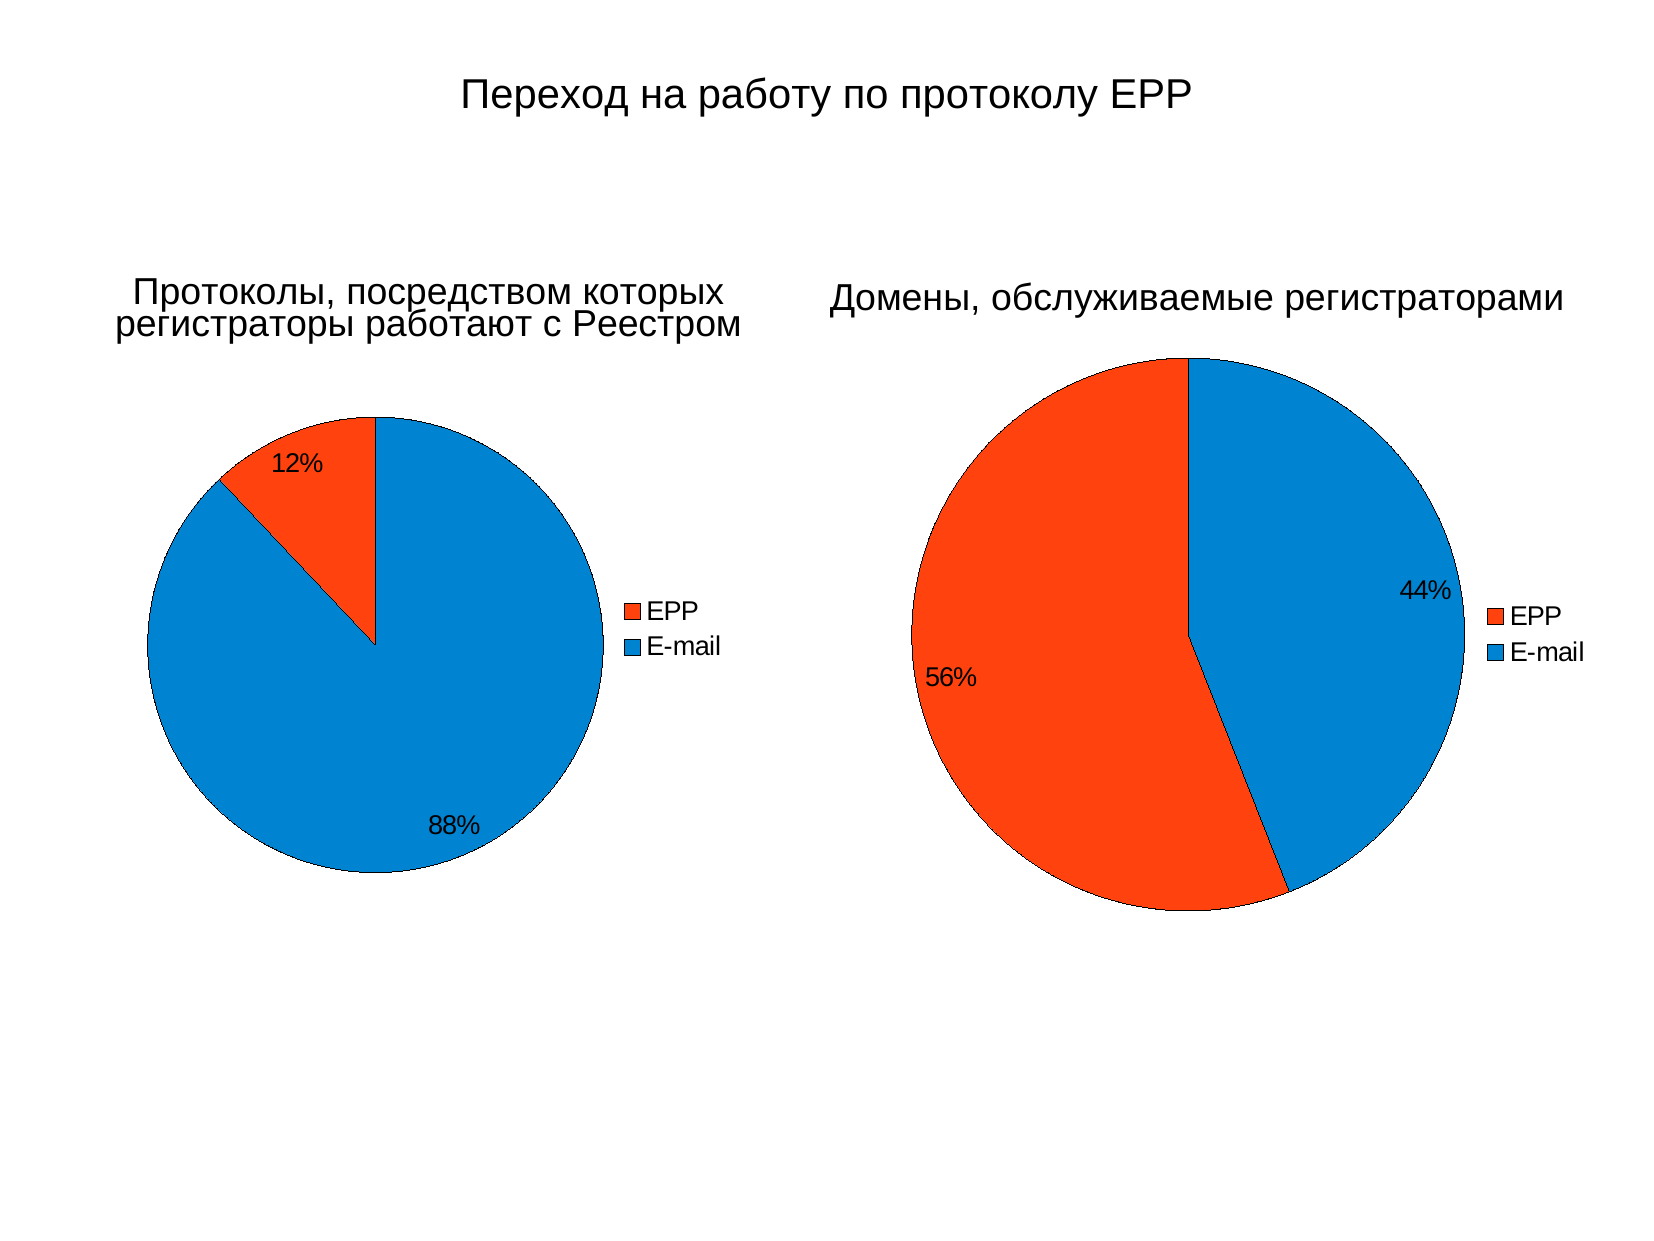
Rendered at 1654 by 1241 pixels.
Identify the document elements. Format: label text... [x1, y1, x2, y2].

chart [135, 361, 743, 903]
chart [897, 312, 1607, 957]
title Переход на работу по протоколу EPP [82, 49, 1571, 143]
text_box Протоколы, посредством которых регистраторы работают с Реестром [100, 271, 780, 361]
text_box Домены, обслуживаемые регистраторами [814, 277, 1579, 335]
